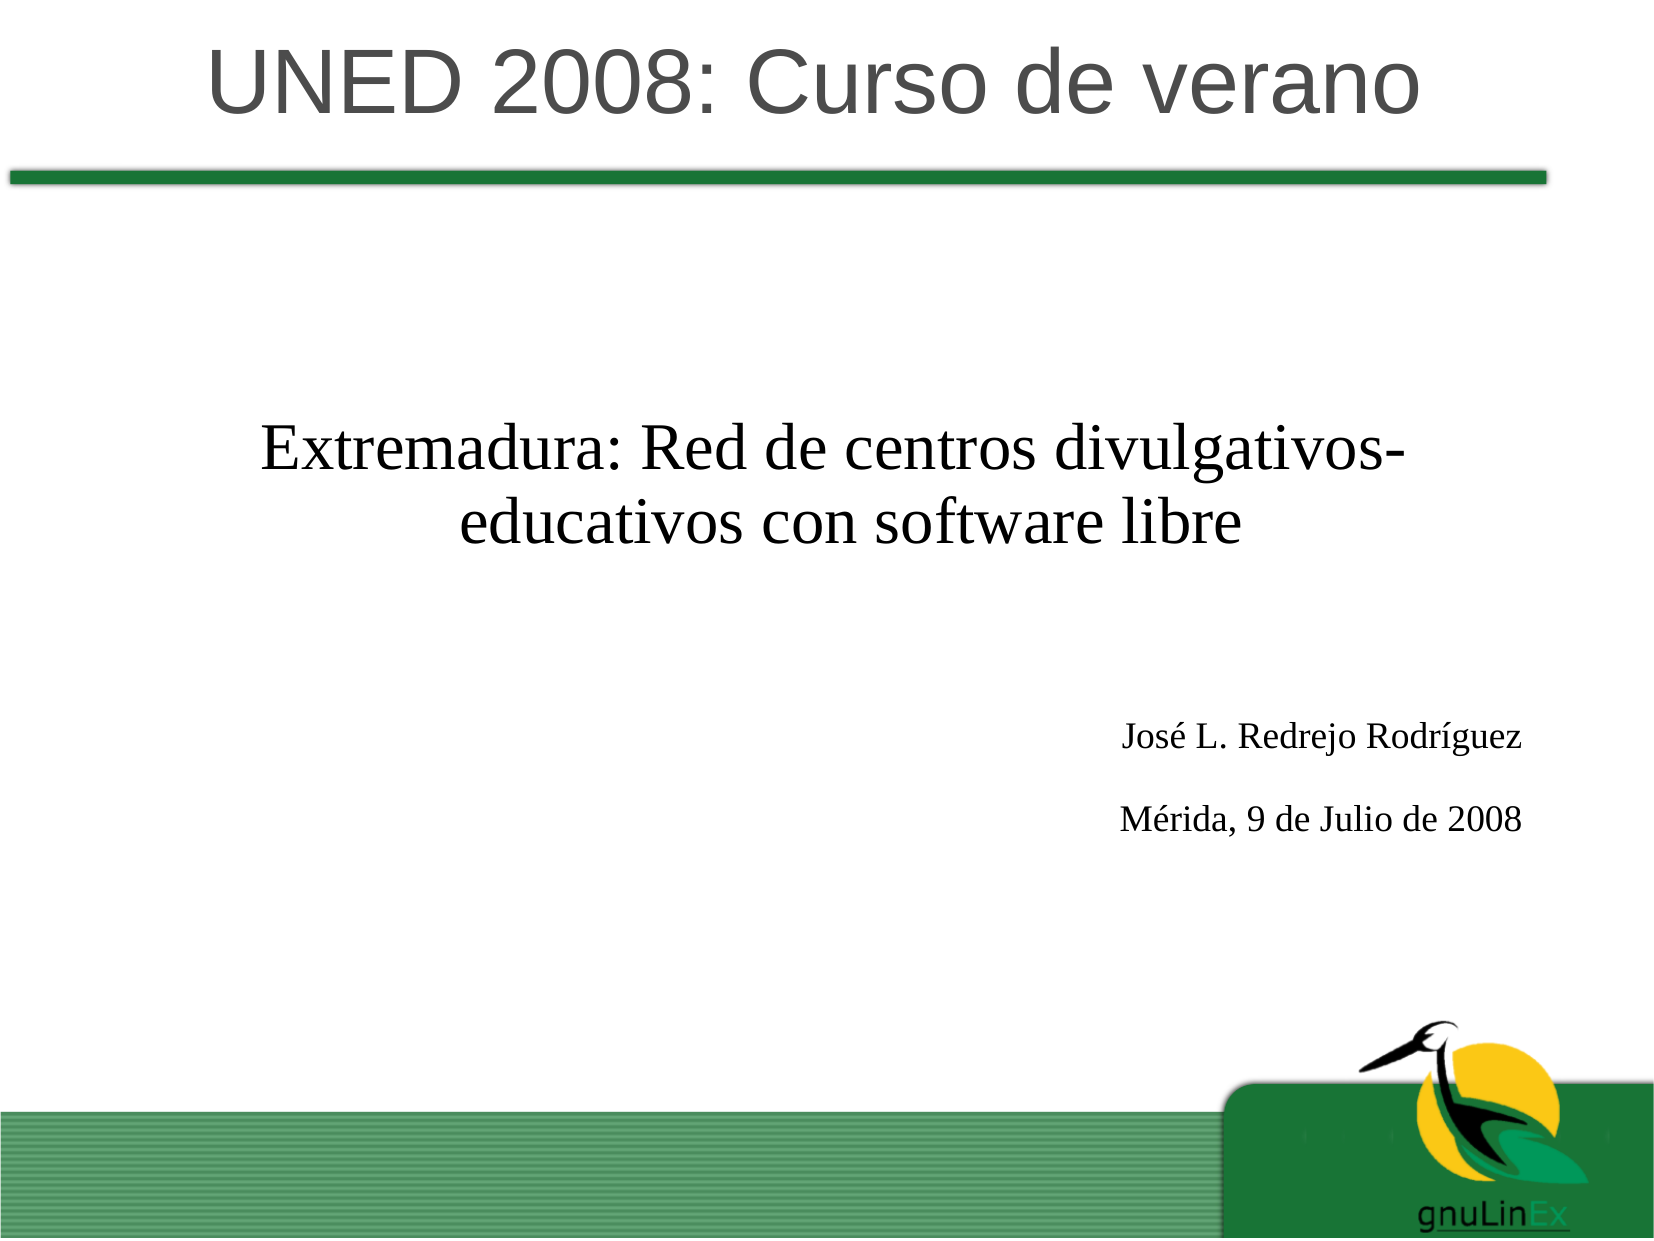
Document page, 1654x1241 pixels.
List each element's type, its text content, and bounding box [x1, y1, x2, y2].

title UNED 2008: Curso de verano [121, 0, 1534, 164]
picture [0, 0, 1654, 1238]
subtitle Extremadura: Red de centros divulgativos-educativos con software libre José L. Redrejo Rodríguez Mérida, 9 de Julio de 2008 [110, 273, 1523, 977]
